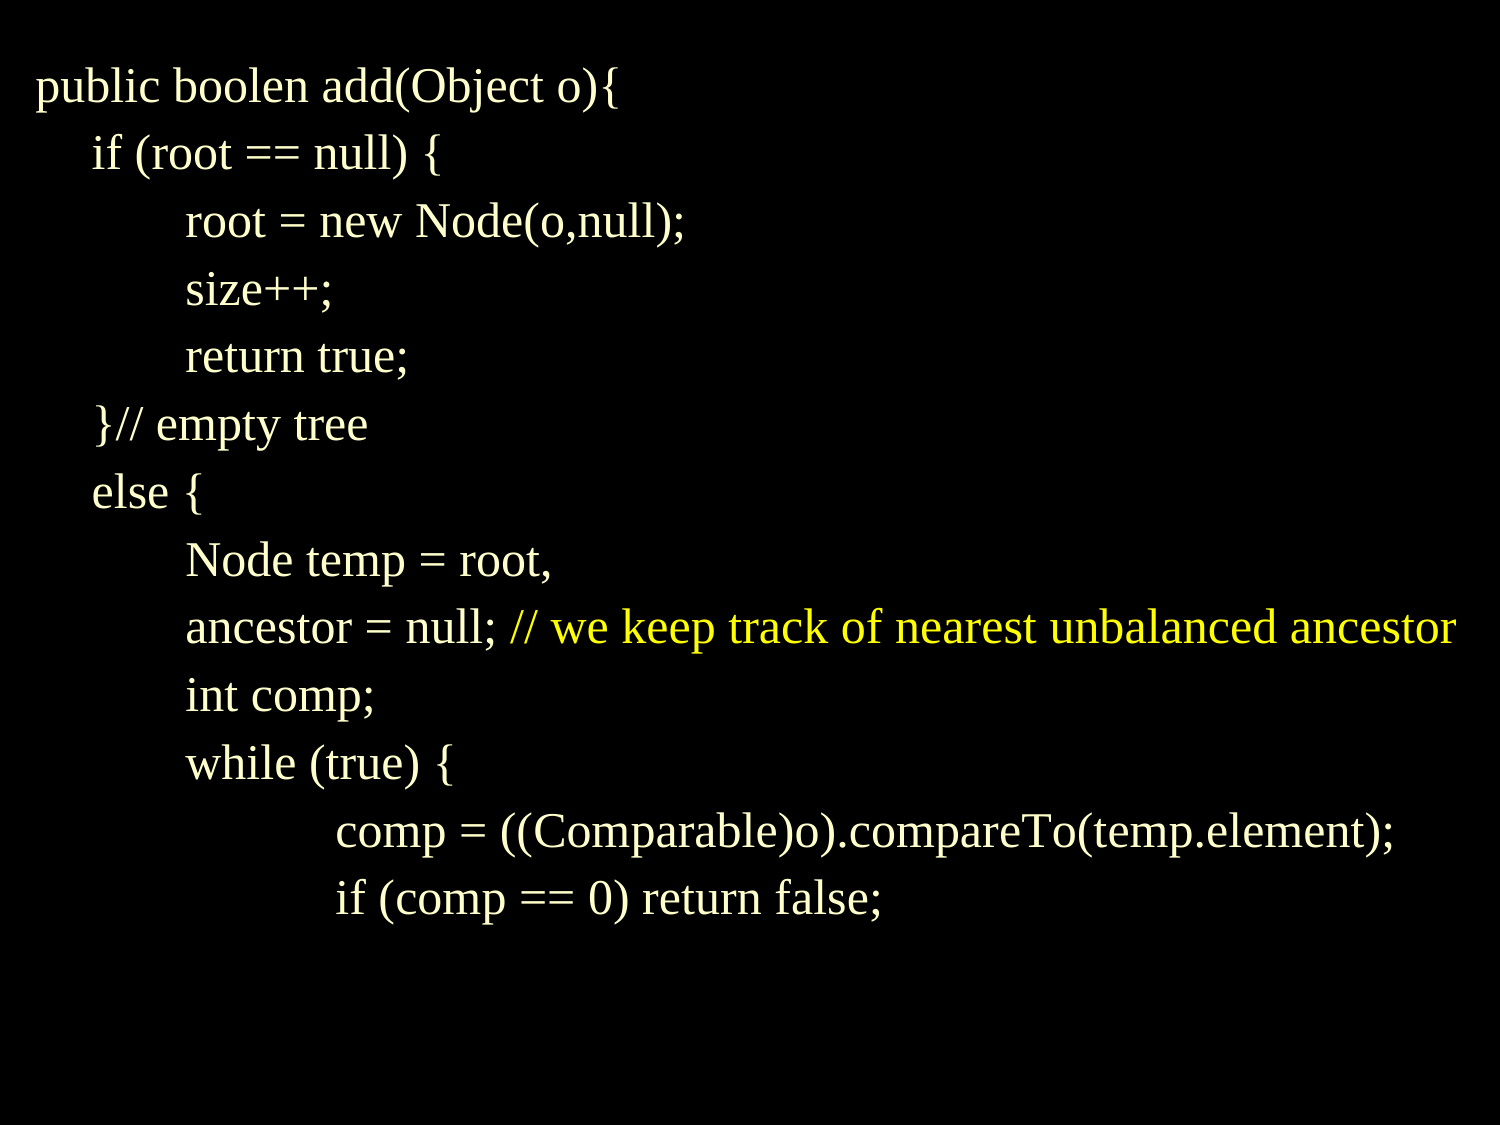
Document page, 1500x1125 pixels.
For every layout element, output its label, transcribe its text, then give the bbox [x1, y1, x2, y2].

list public boolen add(Object o){ if (root == null) { root = new Node(o,null); size++; return true; }// empty tree else { Node temp = root, ancestor = null; // we keep track of nearest unbalanced ancestor int comp; while (true) { comp = ((Comparable)o).compareTo(temp.element); if (comp == 0) return false; [20, 49, 1480, 1063]
